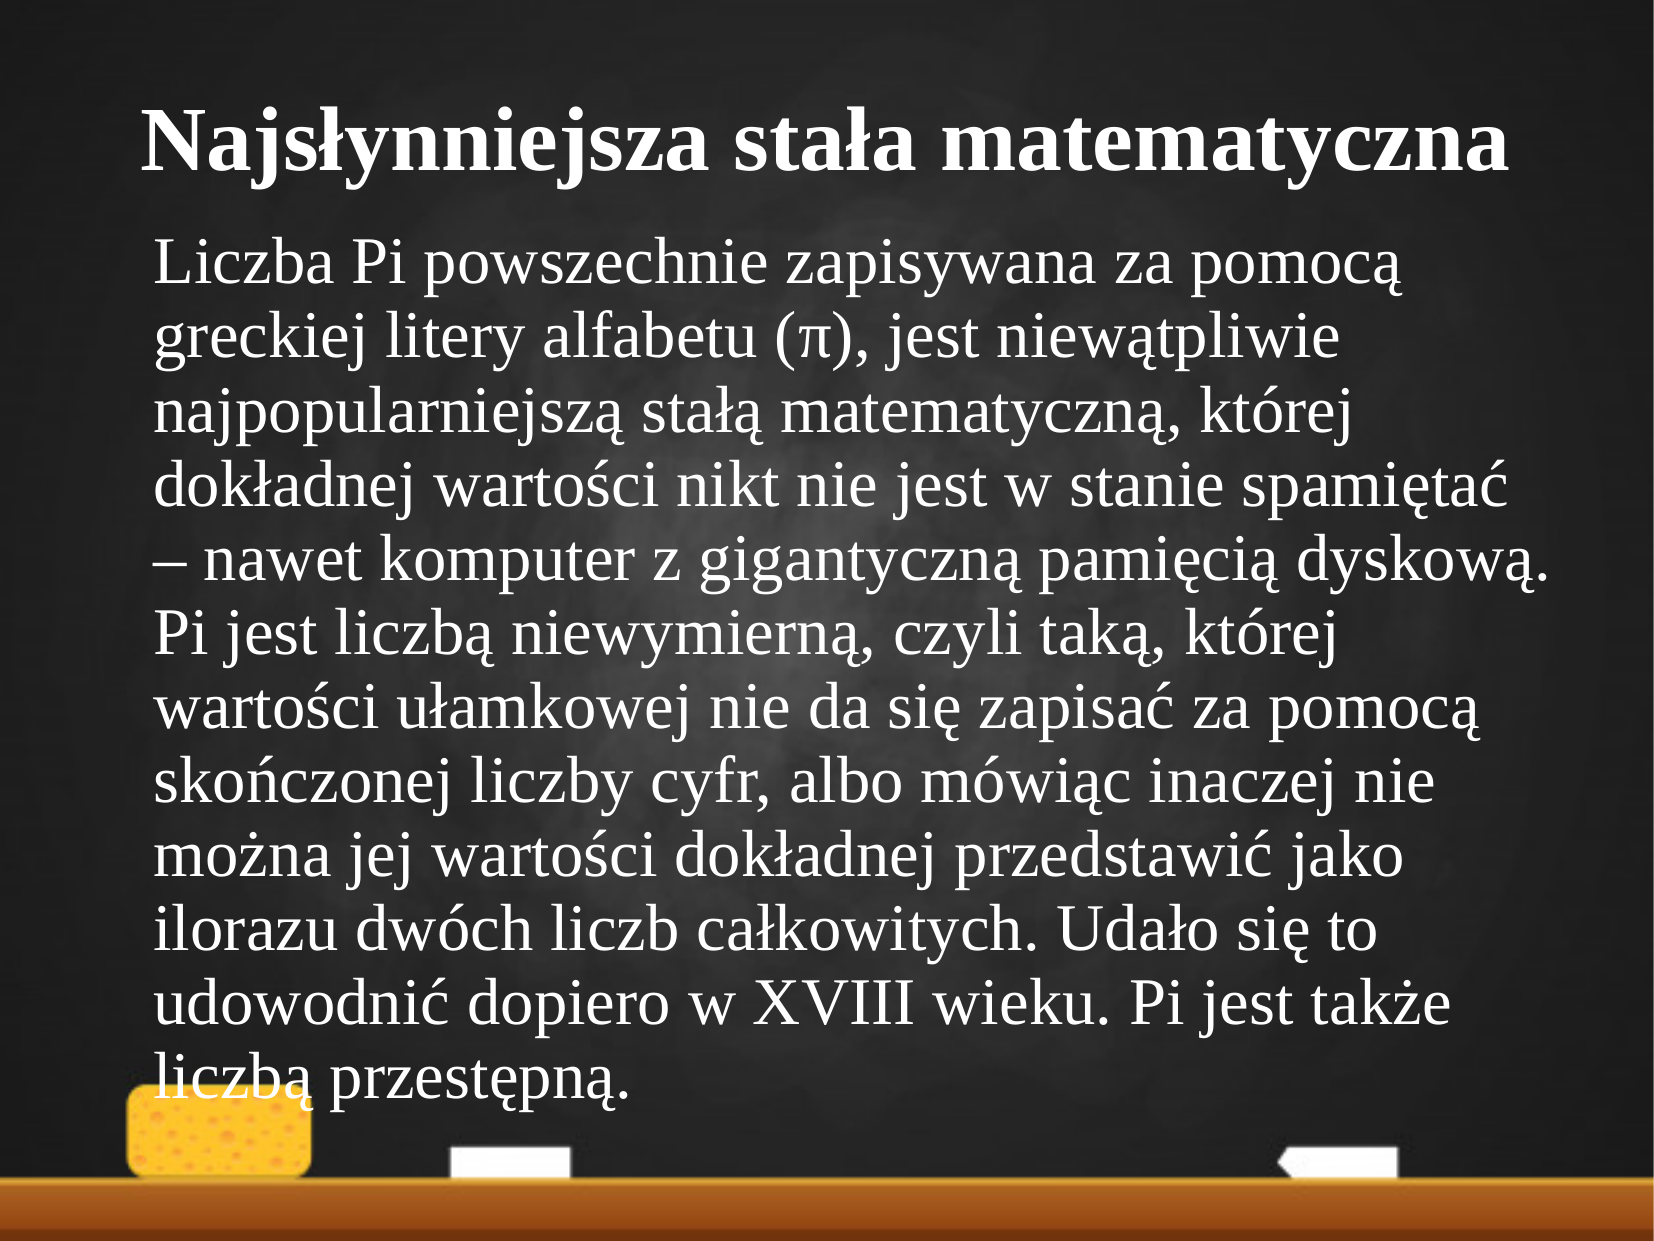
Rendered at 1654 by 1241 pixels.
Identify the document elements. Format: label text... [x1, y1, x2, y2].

picture [0, 0, 1654, 1241]
title Najsłynniejsza stała matematyczna [82, 35, 1571, 243]
list Liczba Pi powszechnie zapisywana za pomocą greckiej litery alfabetu (π), jest niewątpliwie najpopularniejszą stałą matematyczną, której dokładnej wartości nikt nie jest w stanie spamiętać – nawet komputer z gigantyczną pamięcią dyskową. Pi jest liczbą niewymierną, czyli taką, której wartości ułamkowej nie da się zapisać za pomocą skończonej liczby cyfr, albo mówiąc inaczej nie można jej wartości dokładnej przedstawić jako ilorazu dwóch liczb całkowitych. Udało się to udowodnić dopiero w XVIII wieku. Pi jest także liczbą przestępną. [82, 243, 1571, 1114]
